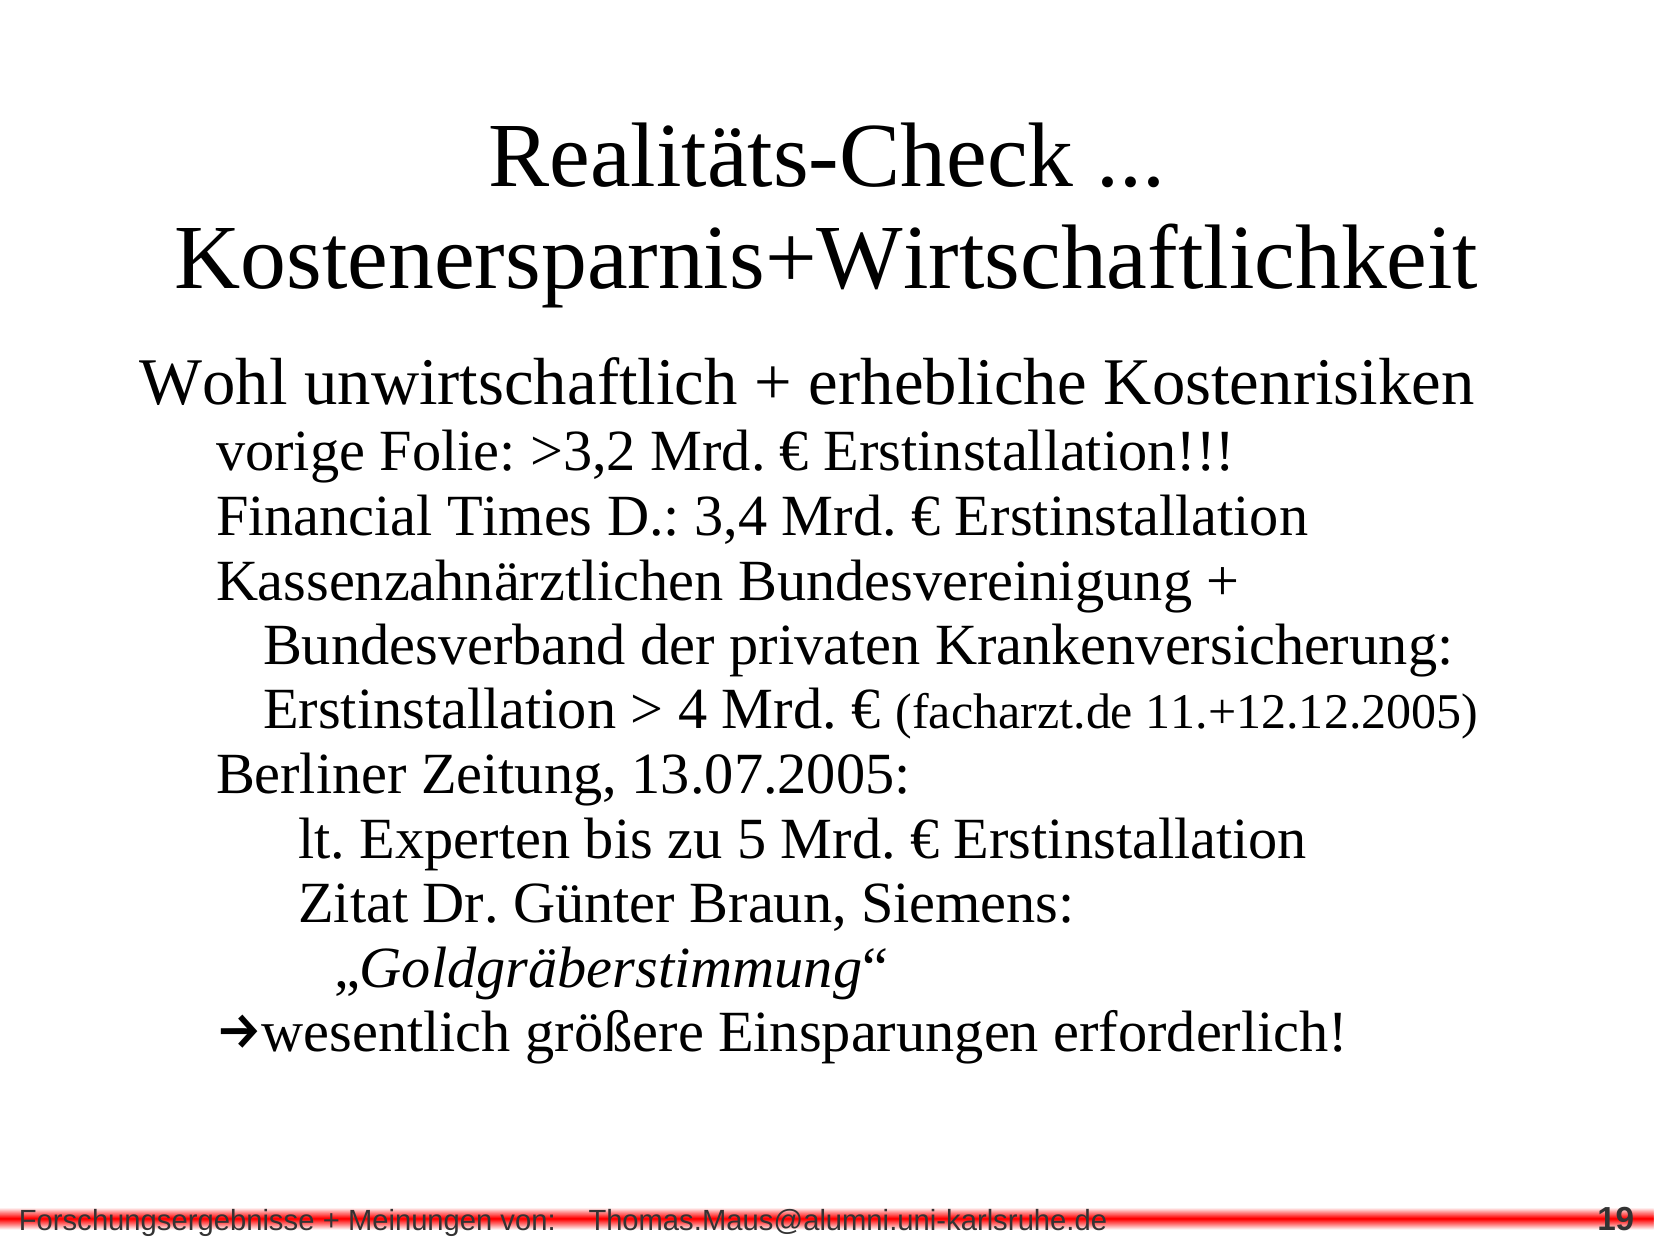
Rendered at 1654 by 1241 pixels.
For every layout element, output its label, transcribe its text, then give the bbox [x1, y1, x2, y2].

list Wohl unwirtschaftlich + erhebliche Kostenrisiken vorige Folie: >3,2 Mrd. € Erstinstallation!!! Financial Times D.: 3,4 Mrd. € Erstinstallation Kassenzahnärztlichen Bundesvereinigung + Bundesverband der privaten Krankenversicherung: Erstinstallation > 4 Mrd. € (facharzt.de 11.+12.12.2005) Berliner Zeitung, 13.07.2005: lt. Experten bis zu 5 Mrd. € Erstinstallation Zitat Dr. Günter Braun, Siemens: „Goldgräberstimmung“ →wesentlich größere Einsparungen erforderlich! [121, 344, 1534, 1133]
title Realitäts-Check ... Kostenersparnis+Wirtschaftlichkeit [121, 95, 1534, 318]
